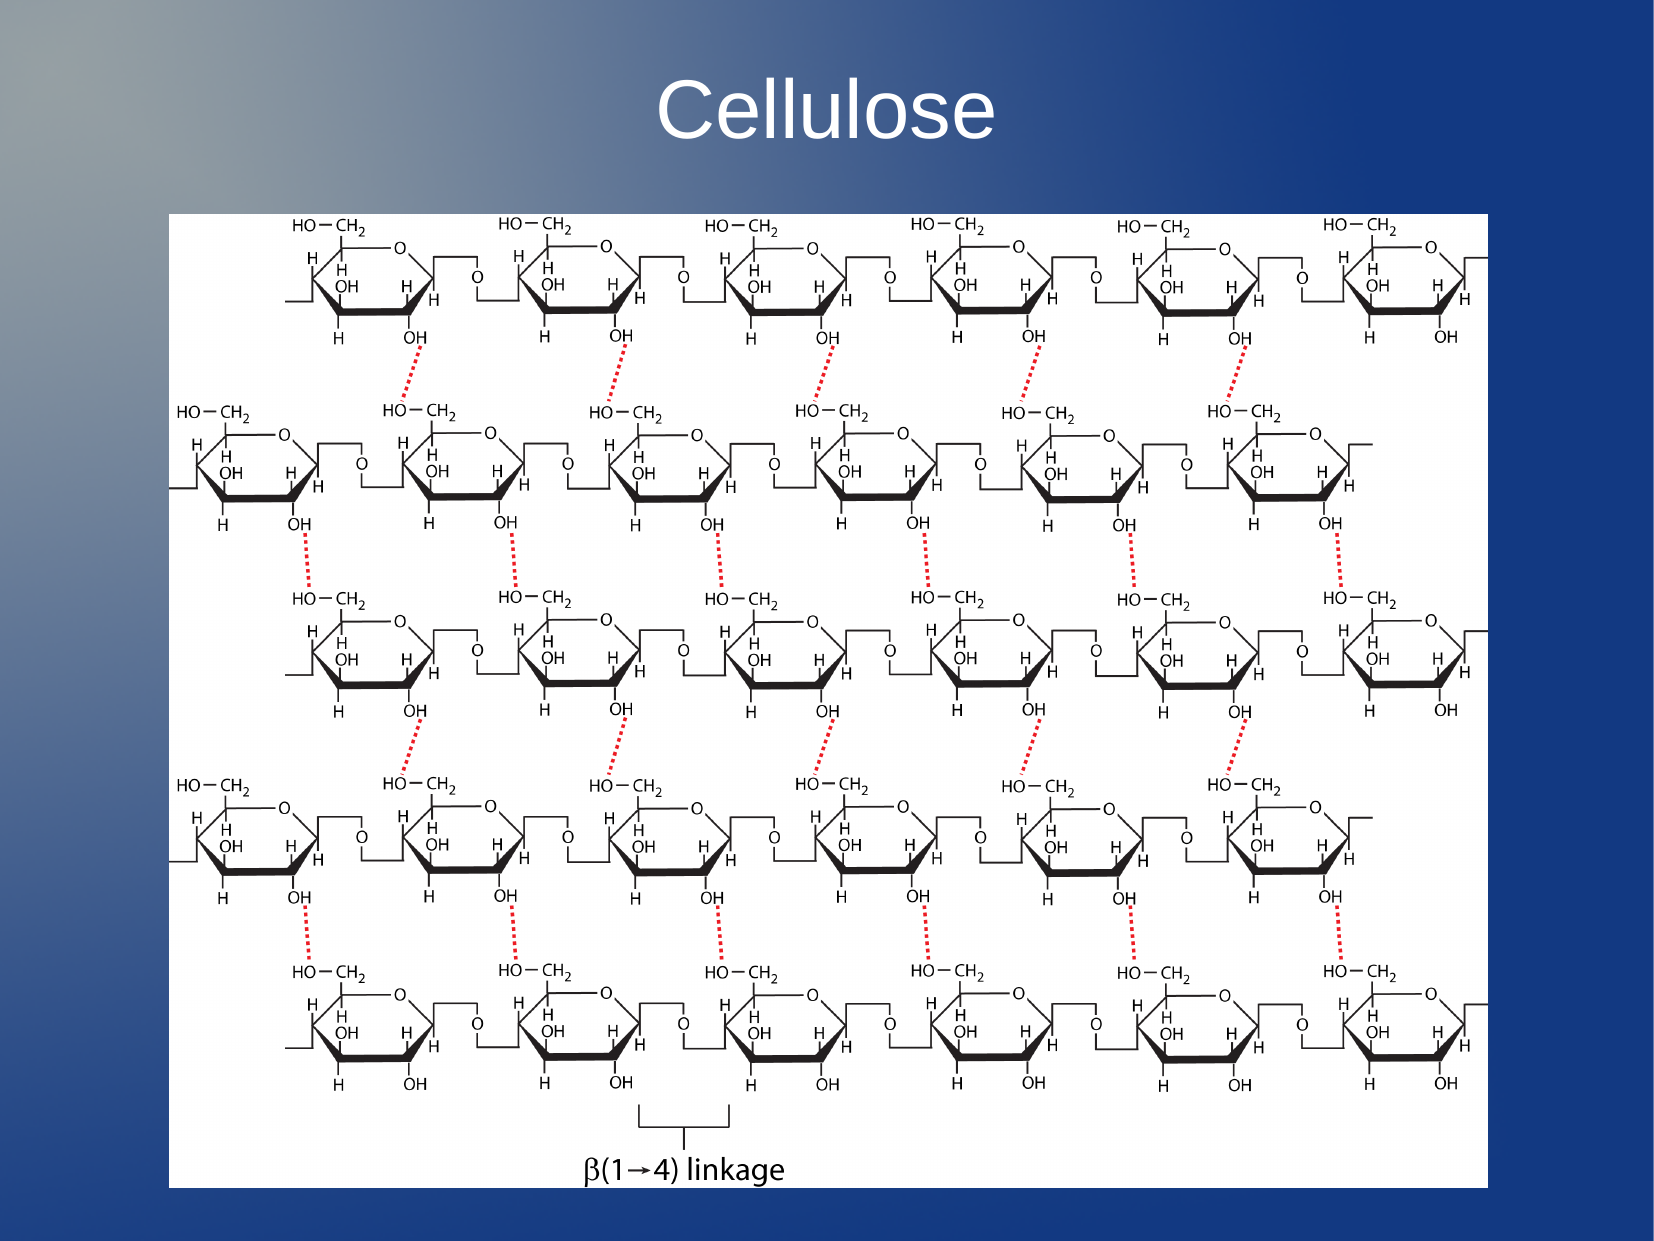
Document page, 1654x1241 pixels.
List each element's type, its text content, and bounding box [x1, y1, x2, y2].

title Cellulose [82, 31, 1571, 188]
picture [0, 0, 1654, 1241]
